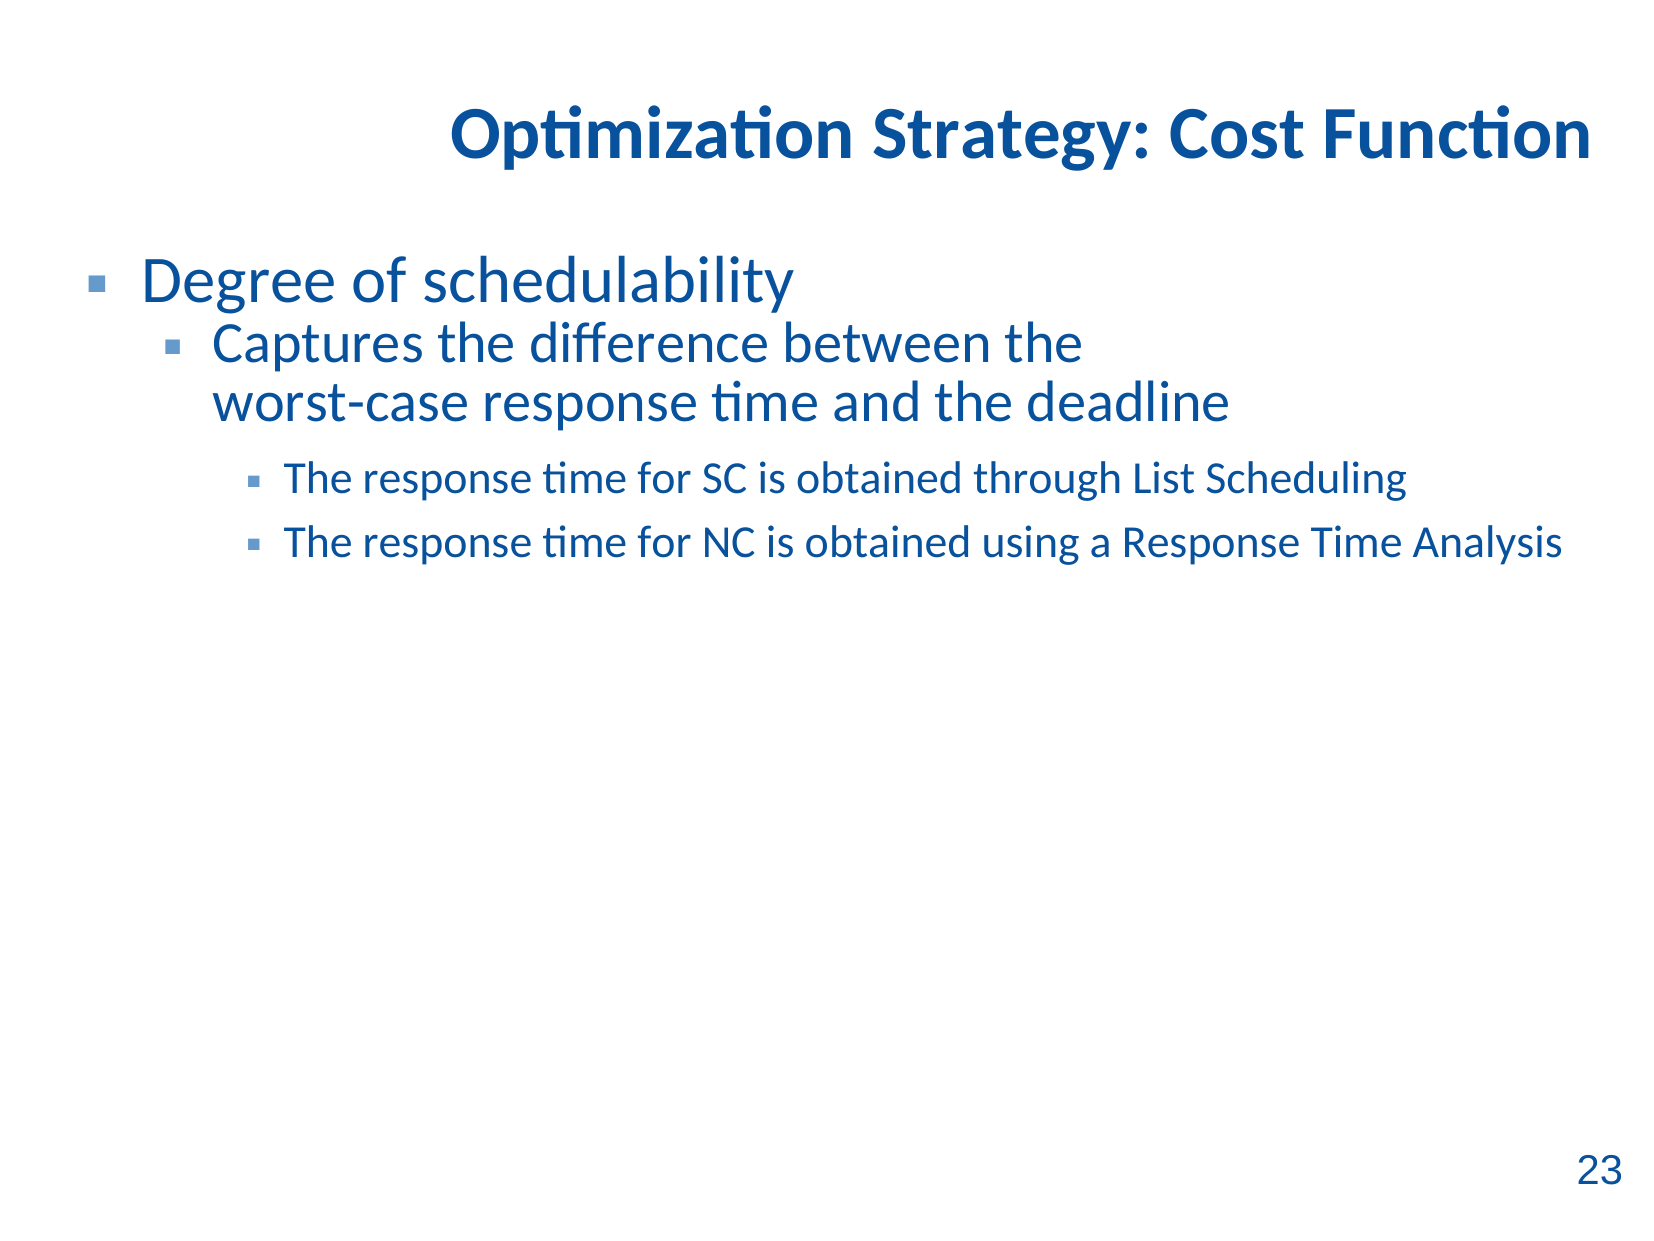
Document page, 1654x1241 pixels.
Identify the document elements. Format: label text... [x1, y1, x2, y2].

title Optimization Strategy: Cost Function [0, 0, 1595, 178]
list Degree of schedulability Captures the difference between the worst-case response time and the deadline The response time for SC is obtained through List Scheduling The response time for NC is obtained using a Response Time Analysis [70, 206, 1583, 1158]
